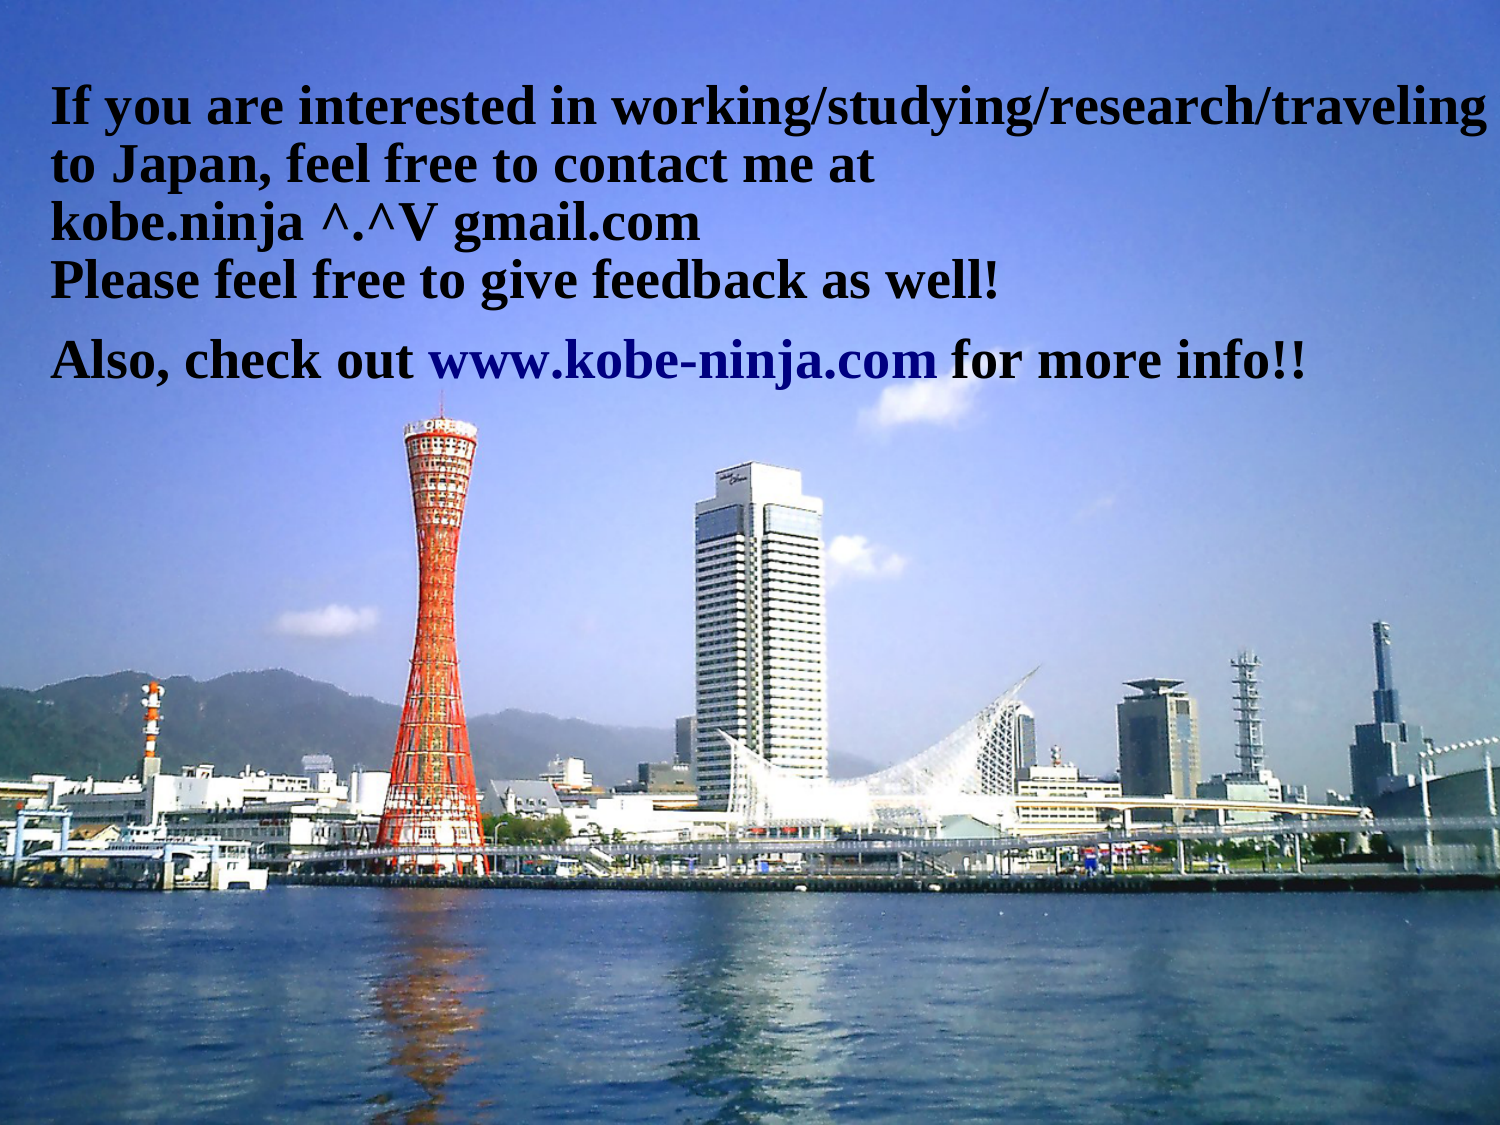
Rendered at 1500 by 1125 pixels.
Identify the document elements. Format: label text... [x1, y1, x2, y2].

picture [0, 0, 1500, 1125]
text_box If you are interested in working/studying/research/traveling to Japan, feel free to contact me at kobe.ninja ^.^V gmail.com Please feel free to give feedback as well! [35, 70, 1500, 328]
text_box Also, check out www.kobe-ninja.com for more info!! [35, 324, 1323, 404]
